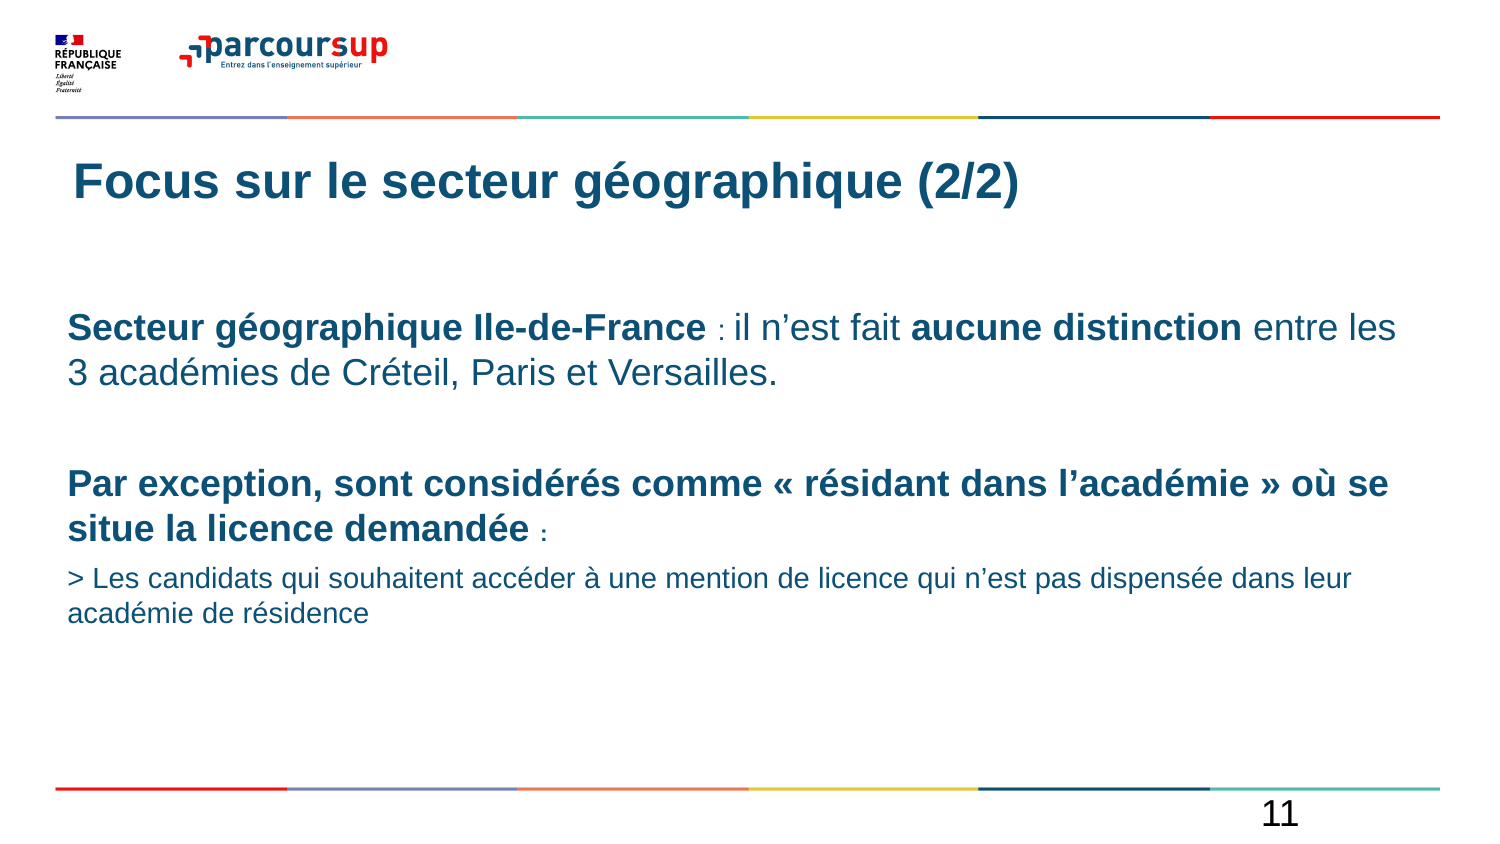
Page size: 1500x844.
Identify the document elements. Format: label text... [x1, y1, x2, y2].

title Focus sur le secteur géographique (2/2) [59, 147, 1441, 221]
text_box [1246, 784, 1438, 844]
list Secteur géographique Ile-de-France : il n’est fait aucune distinction entre les 3 académies de Créteil, Paris et Versailles. Par exception, sont considérés comme « résidant dans l’académie » où se situe la licence demandée : > Les candidats qui souhaitent accéder à une mention de licence qui n’est pas dispensée dans leur académie de résidence [52, 295, 1430, 686]
